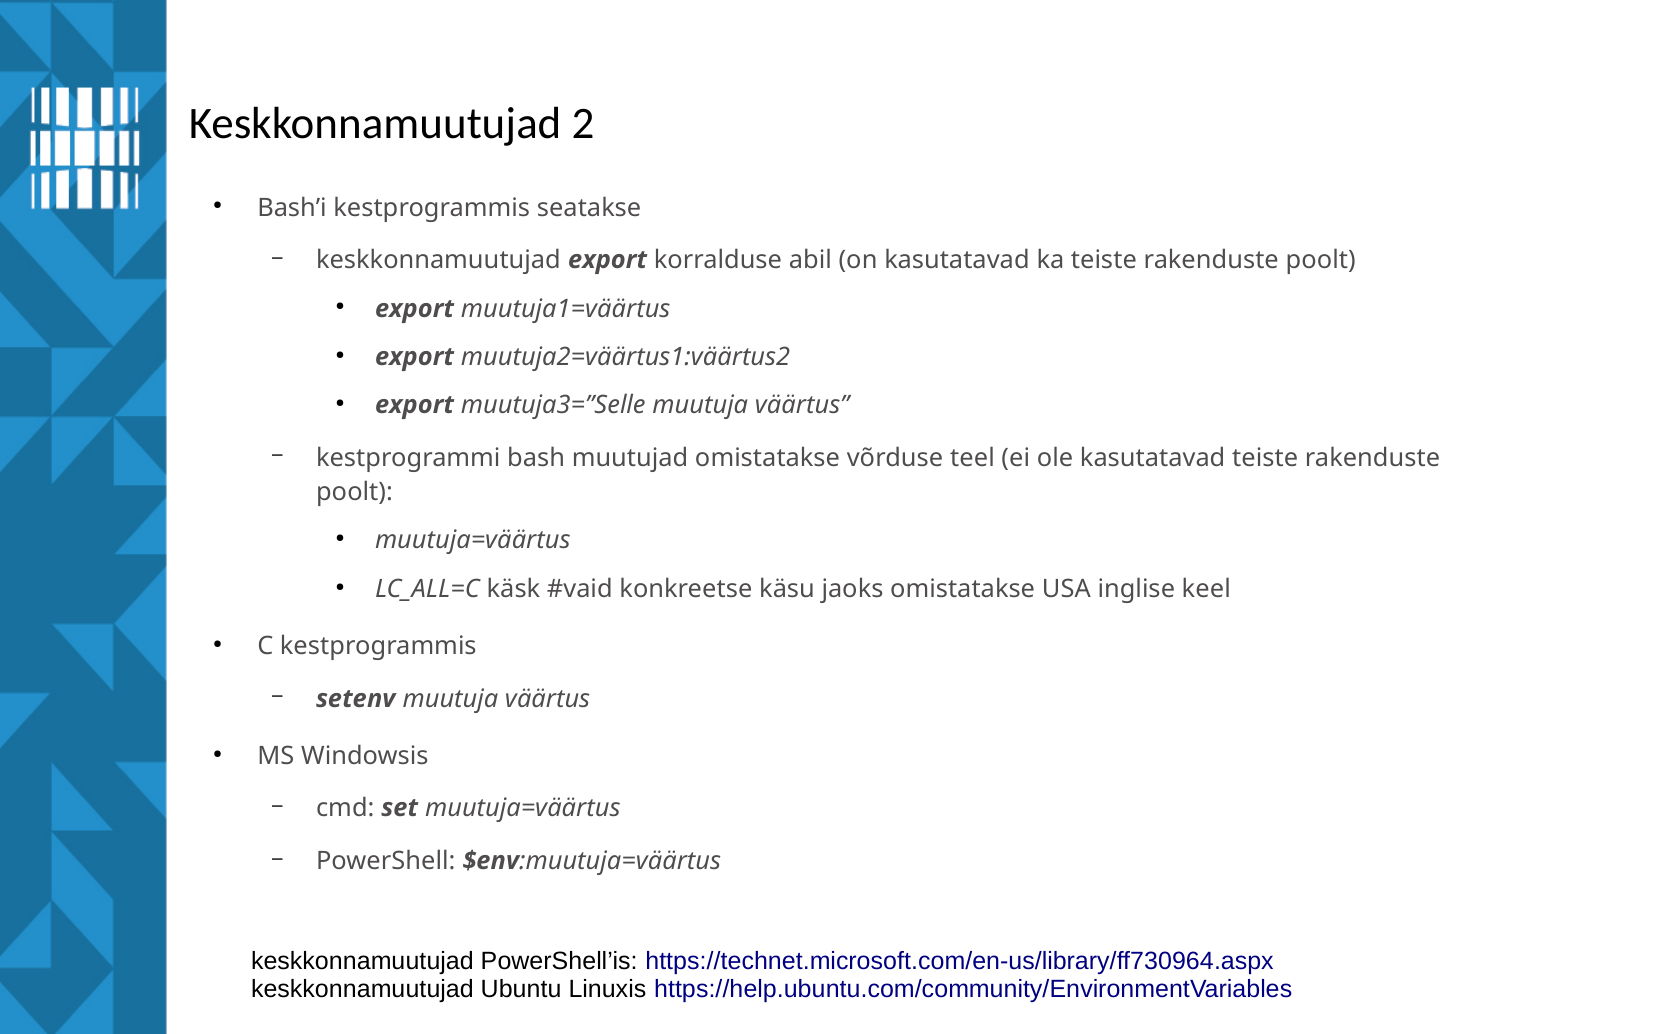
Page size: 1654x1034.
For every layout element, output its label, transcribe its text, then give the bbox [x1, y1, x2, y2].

text_box keskkonnamuutujad PowerShell’is: https://technet.microsoft.com/en-us/library/ff730964.aspx keskkonnamuutujad Ubuntu Linuxis https://help.ubuntu.com/community/EnvironmentVariables [236, 938, 1359, 1010]
picture [42, 108, 132, 208]
title Keskkonnamuutujad 2 [188, 41, 1447, 214]
list Bash’i kestprogrammis seatakse keskkonnamuutujad export korralduse abil (on kasutatavad ka teiste rakenduste poolt) export muutuja1=väärtus export muutuja2=väärtus1:väärtus2 export muutuja3=”Selle muutuja väärtus” kestprogrammi bash muutujad omistatakse võrduse teel (ei ole kasutatavad teiste rakenduste poolt): muutuja=väärtus LC_ALL=C käsk #vaid konkreetse käsu jaoks omistatakse USA inglise keel C kestprogrammis setenv muutuja väärtus MS Windowsis cmd: set muutuja=väärtus PowerShell: $env:muutuja=väärtus [198, 188, 1477, 883]
